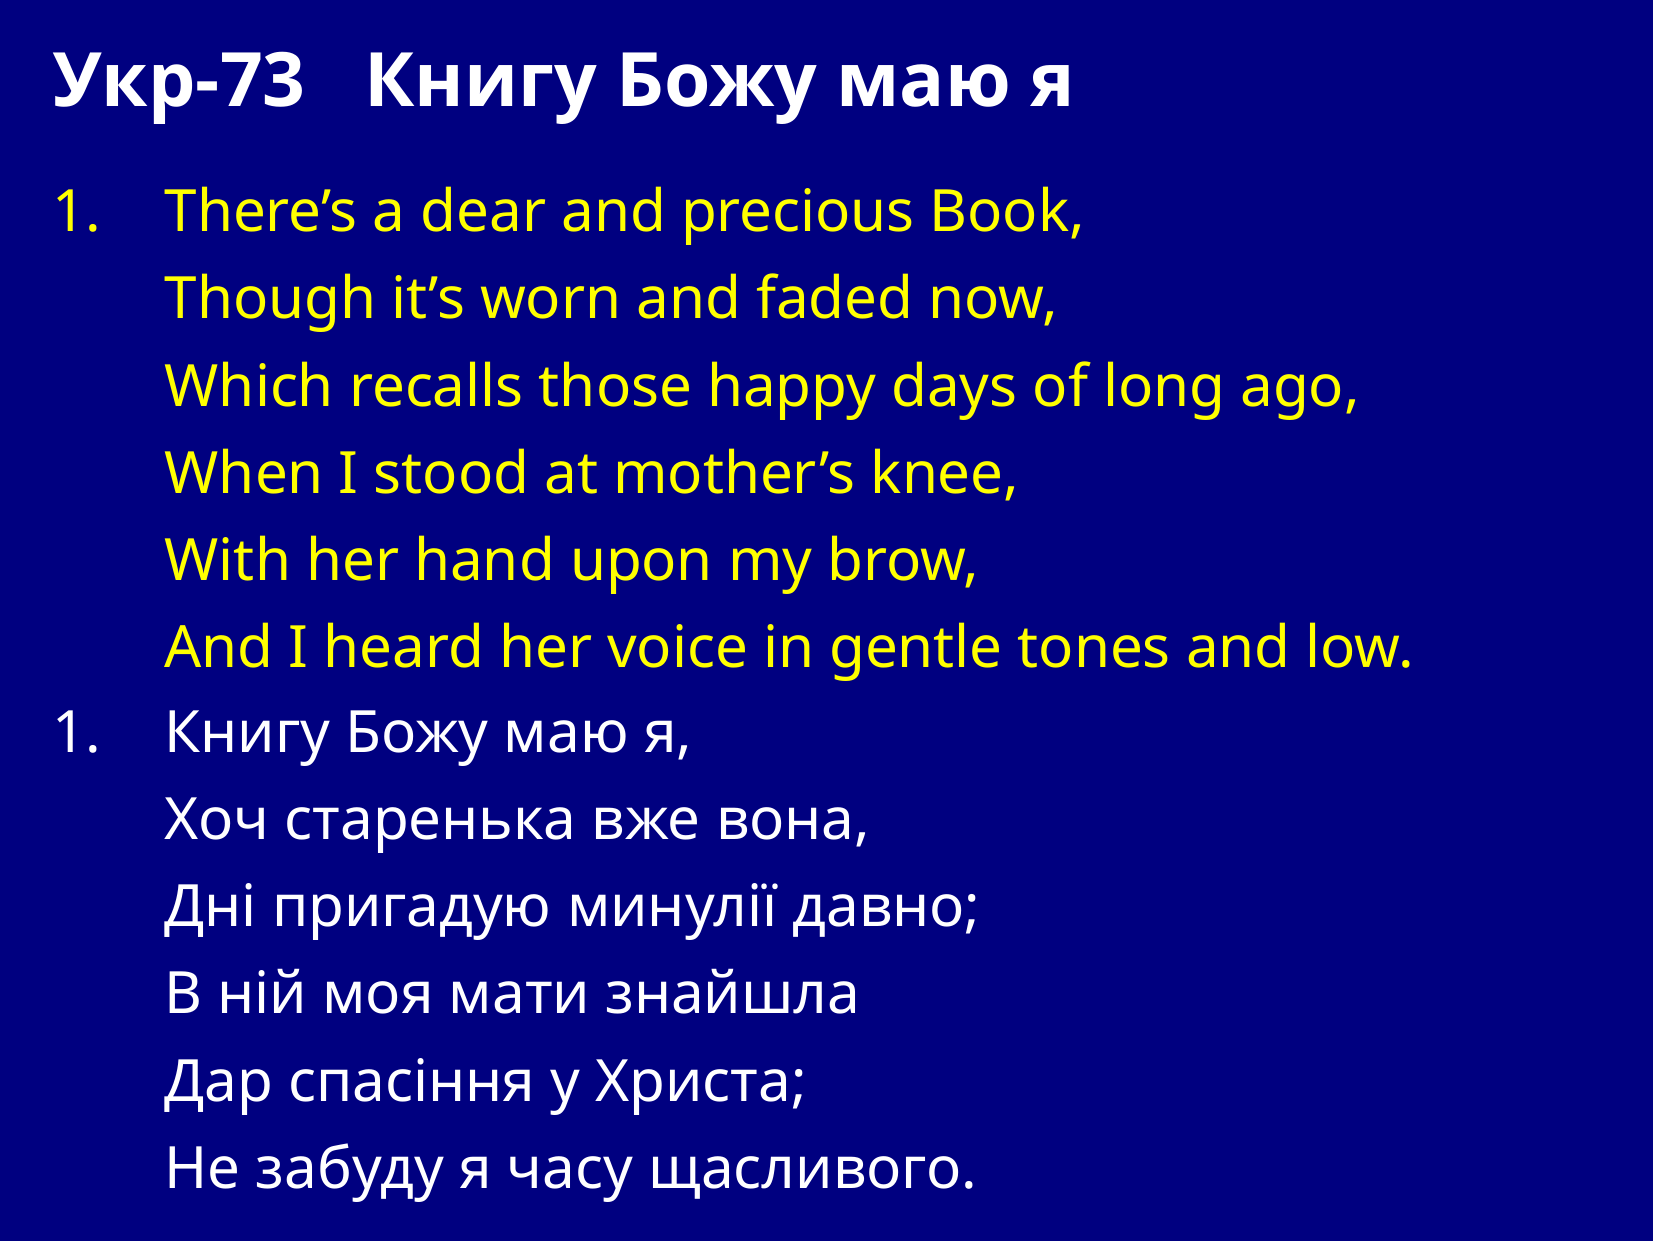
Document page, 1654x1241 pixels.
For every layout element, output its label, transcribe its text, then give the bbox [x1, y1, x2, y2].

text_box 1. There’s a dear and precious Book, Though it’s worn and faded now, Which recalls those happy days of long ago, When I stood at mother’s knee, With her hand upon my brow, And I heard her voice in gentle tones and low. [37, 132, 1576, 638]
text_box Укр-73 Книгу Божу маю я [37, 18, 1576, 132]
text_box 1. Книгу Божу маю я, Хоч старенька вже вона, Дні пригадую минулії давно; В ній моя мати знайшла Дар спасіння у Христа; Не забуду я часу щасливого. [37, 675, 1576, 1163]
